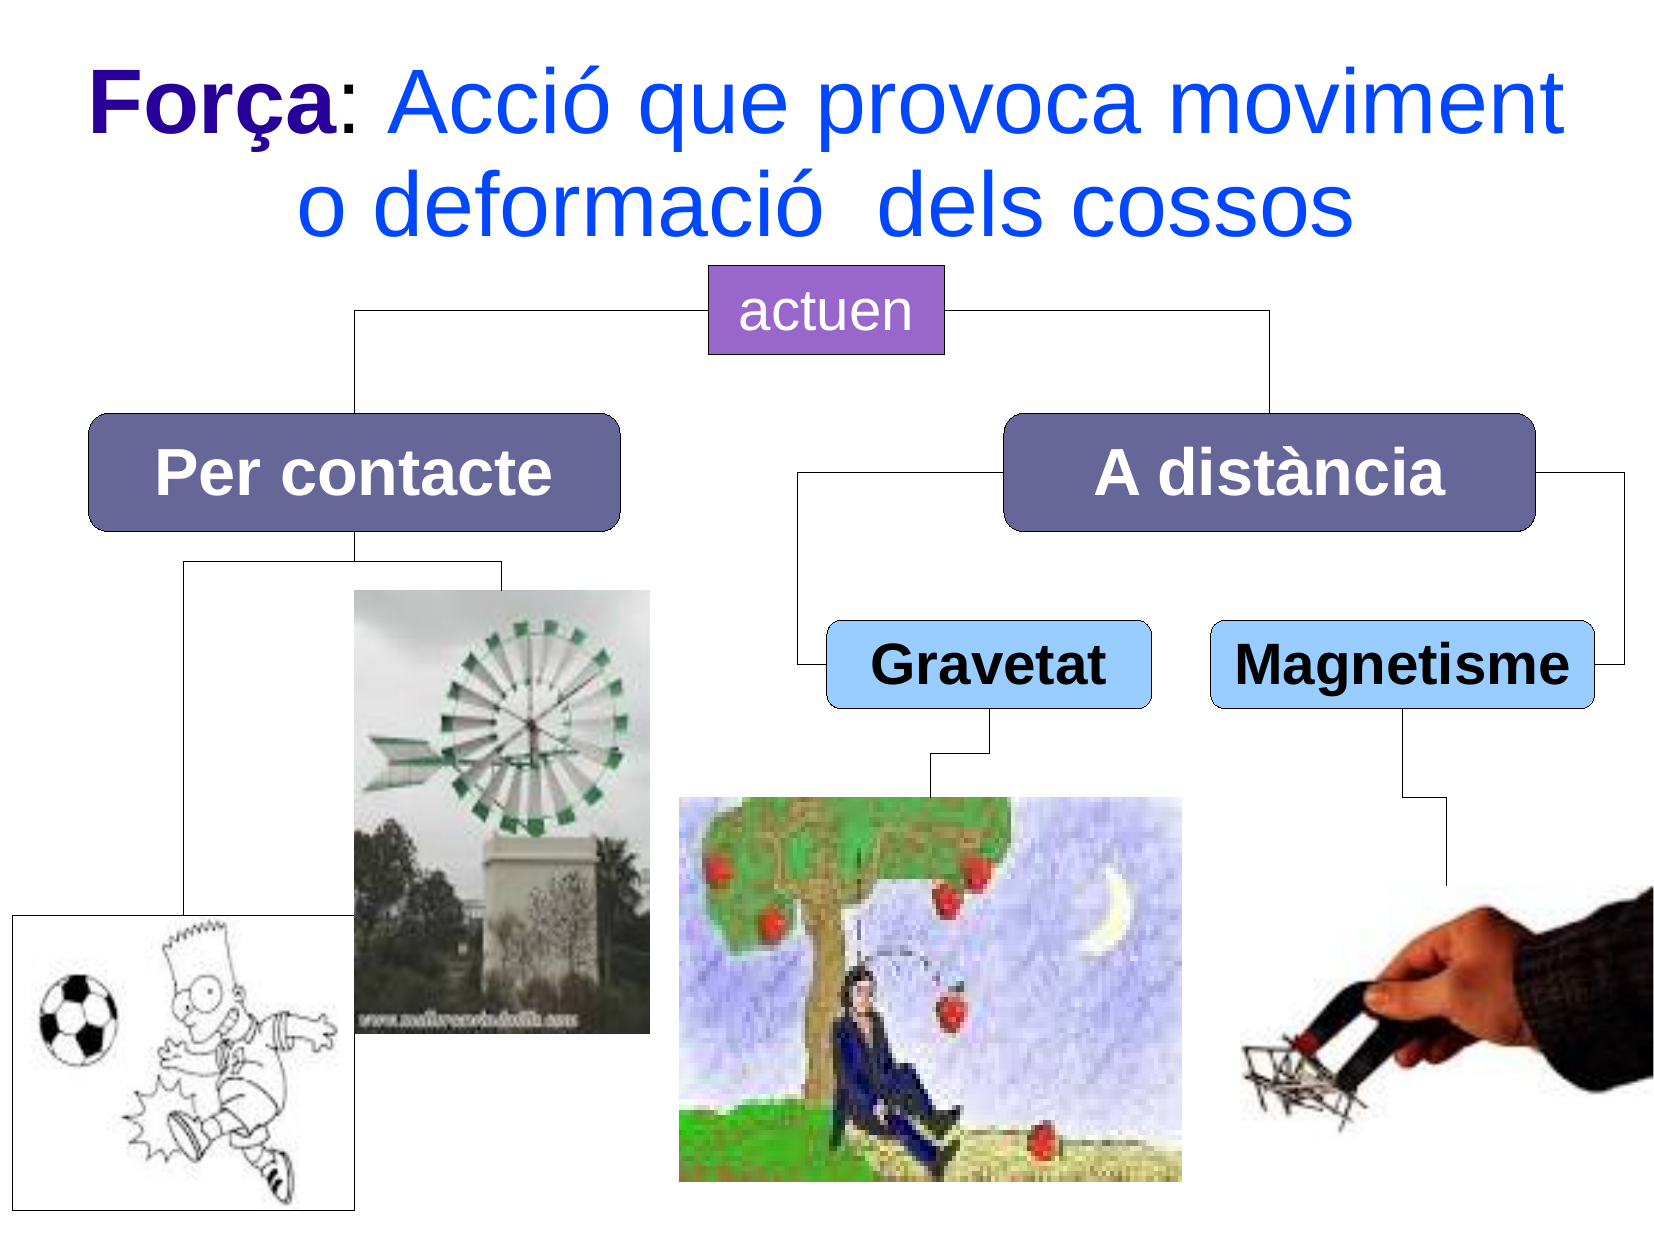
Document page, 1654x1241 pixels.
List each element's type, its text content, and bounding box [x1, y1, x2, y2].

picture [12, 590, 650, 1211]
title Força: Acció que provoca moviment o deformació dels cossos [82, 50, 1571, 256]
text_box Gravetat [826, 620, 1152, 709]
text_box Magnetisme [1210, 620, 1595, 709]
picture [679, 797, 1182, 1182]
text_box Per contacte [88, 413, 621, 532]
text_box actuen [708, 265, 945, 355]
picture [1240, 885, 1654, 1139]
text_box A distància [1003, 413, 1536, 532]
